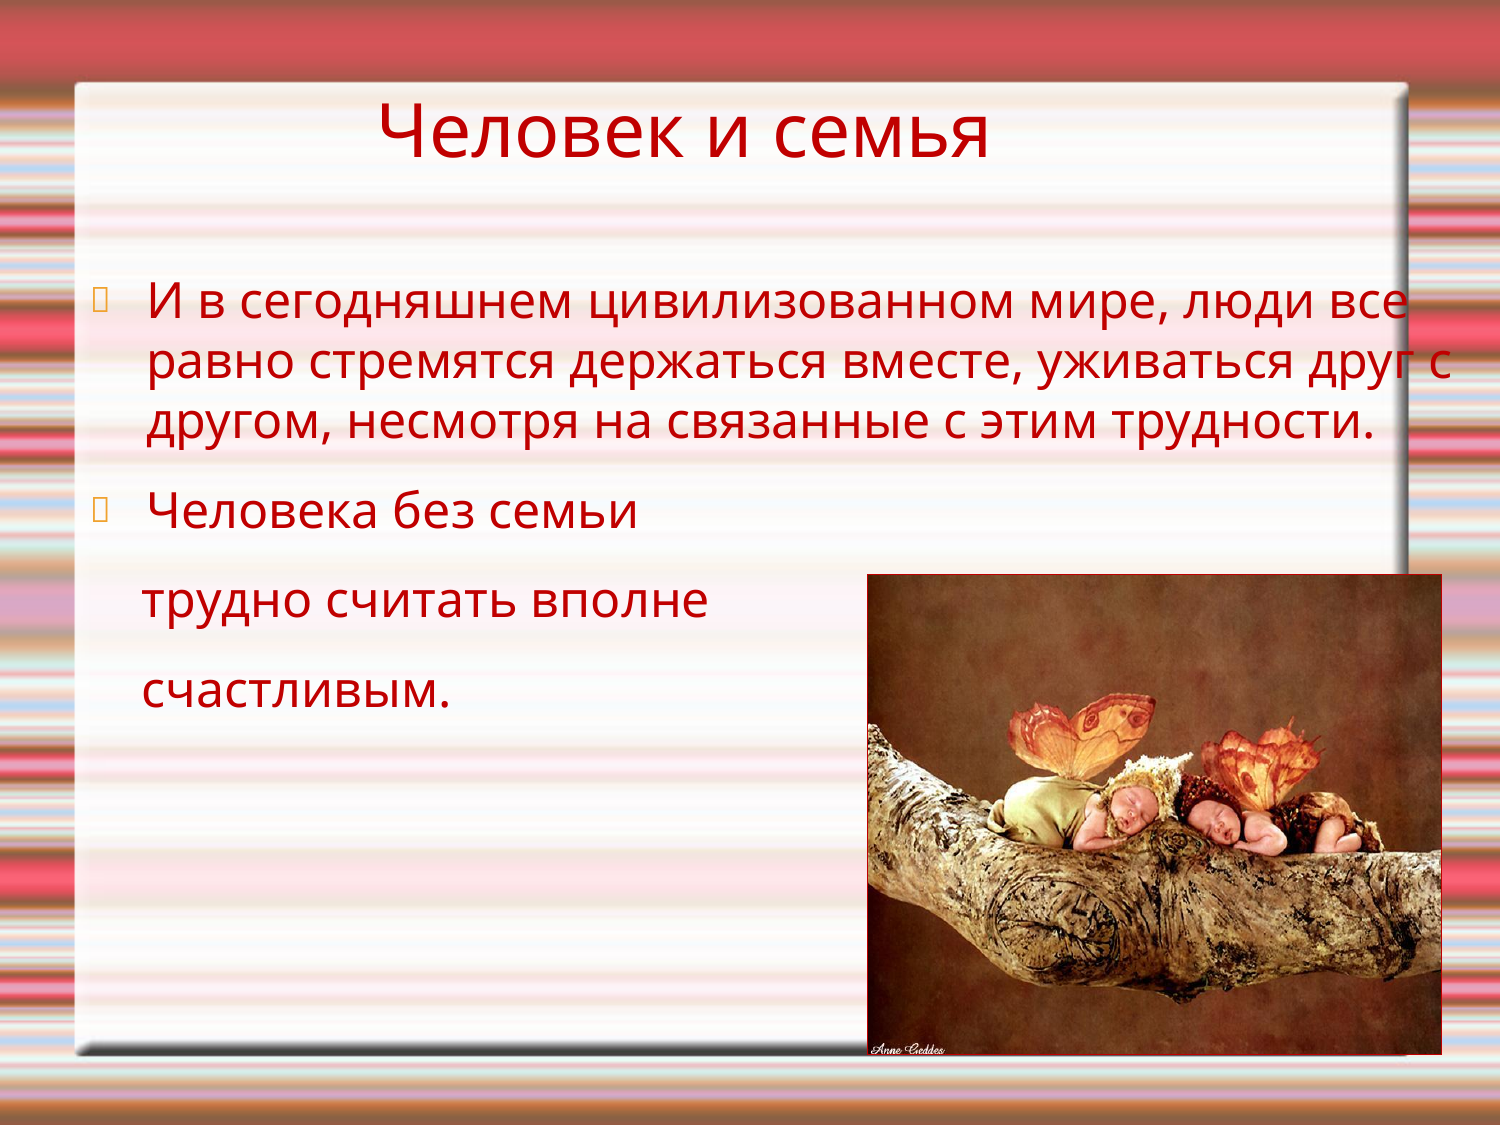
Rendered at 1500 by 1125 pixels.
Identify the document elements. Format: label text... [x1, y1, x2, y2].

list И в сегодняшнем цивилизованном мире, люди все равно стремятся держаться вместе, уживаться друг с другом, несмотря на связанные с этим трудности. Человека без семьи трудно считать вполне счастливым. [75, 261, 1500, 1004]
title Человек и семья [50, 75, 1475, 213]
picture [0, 0, 1500, 1125]
